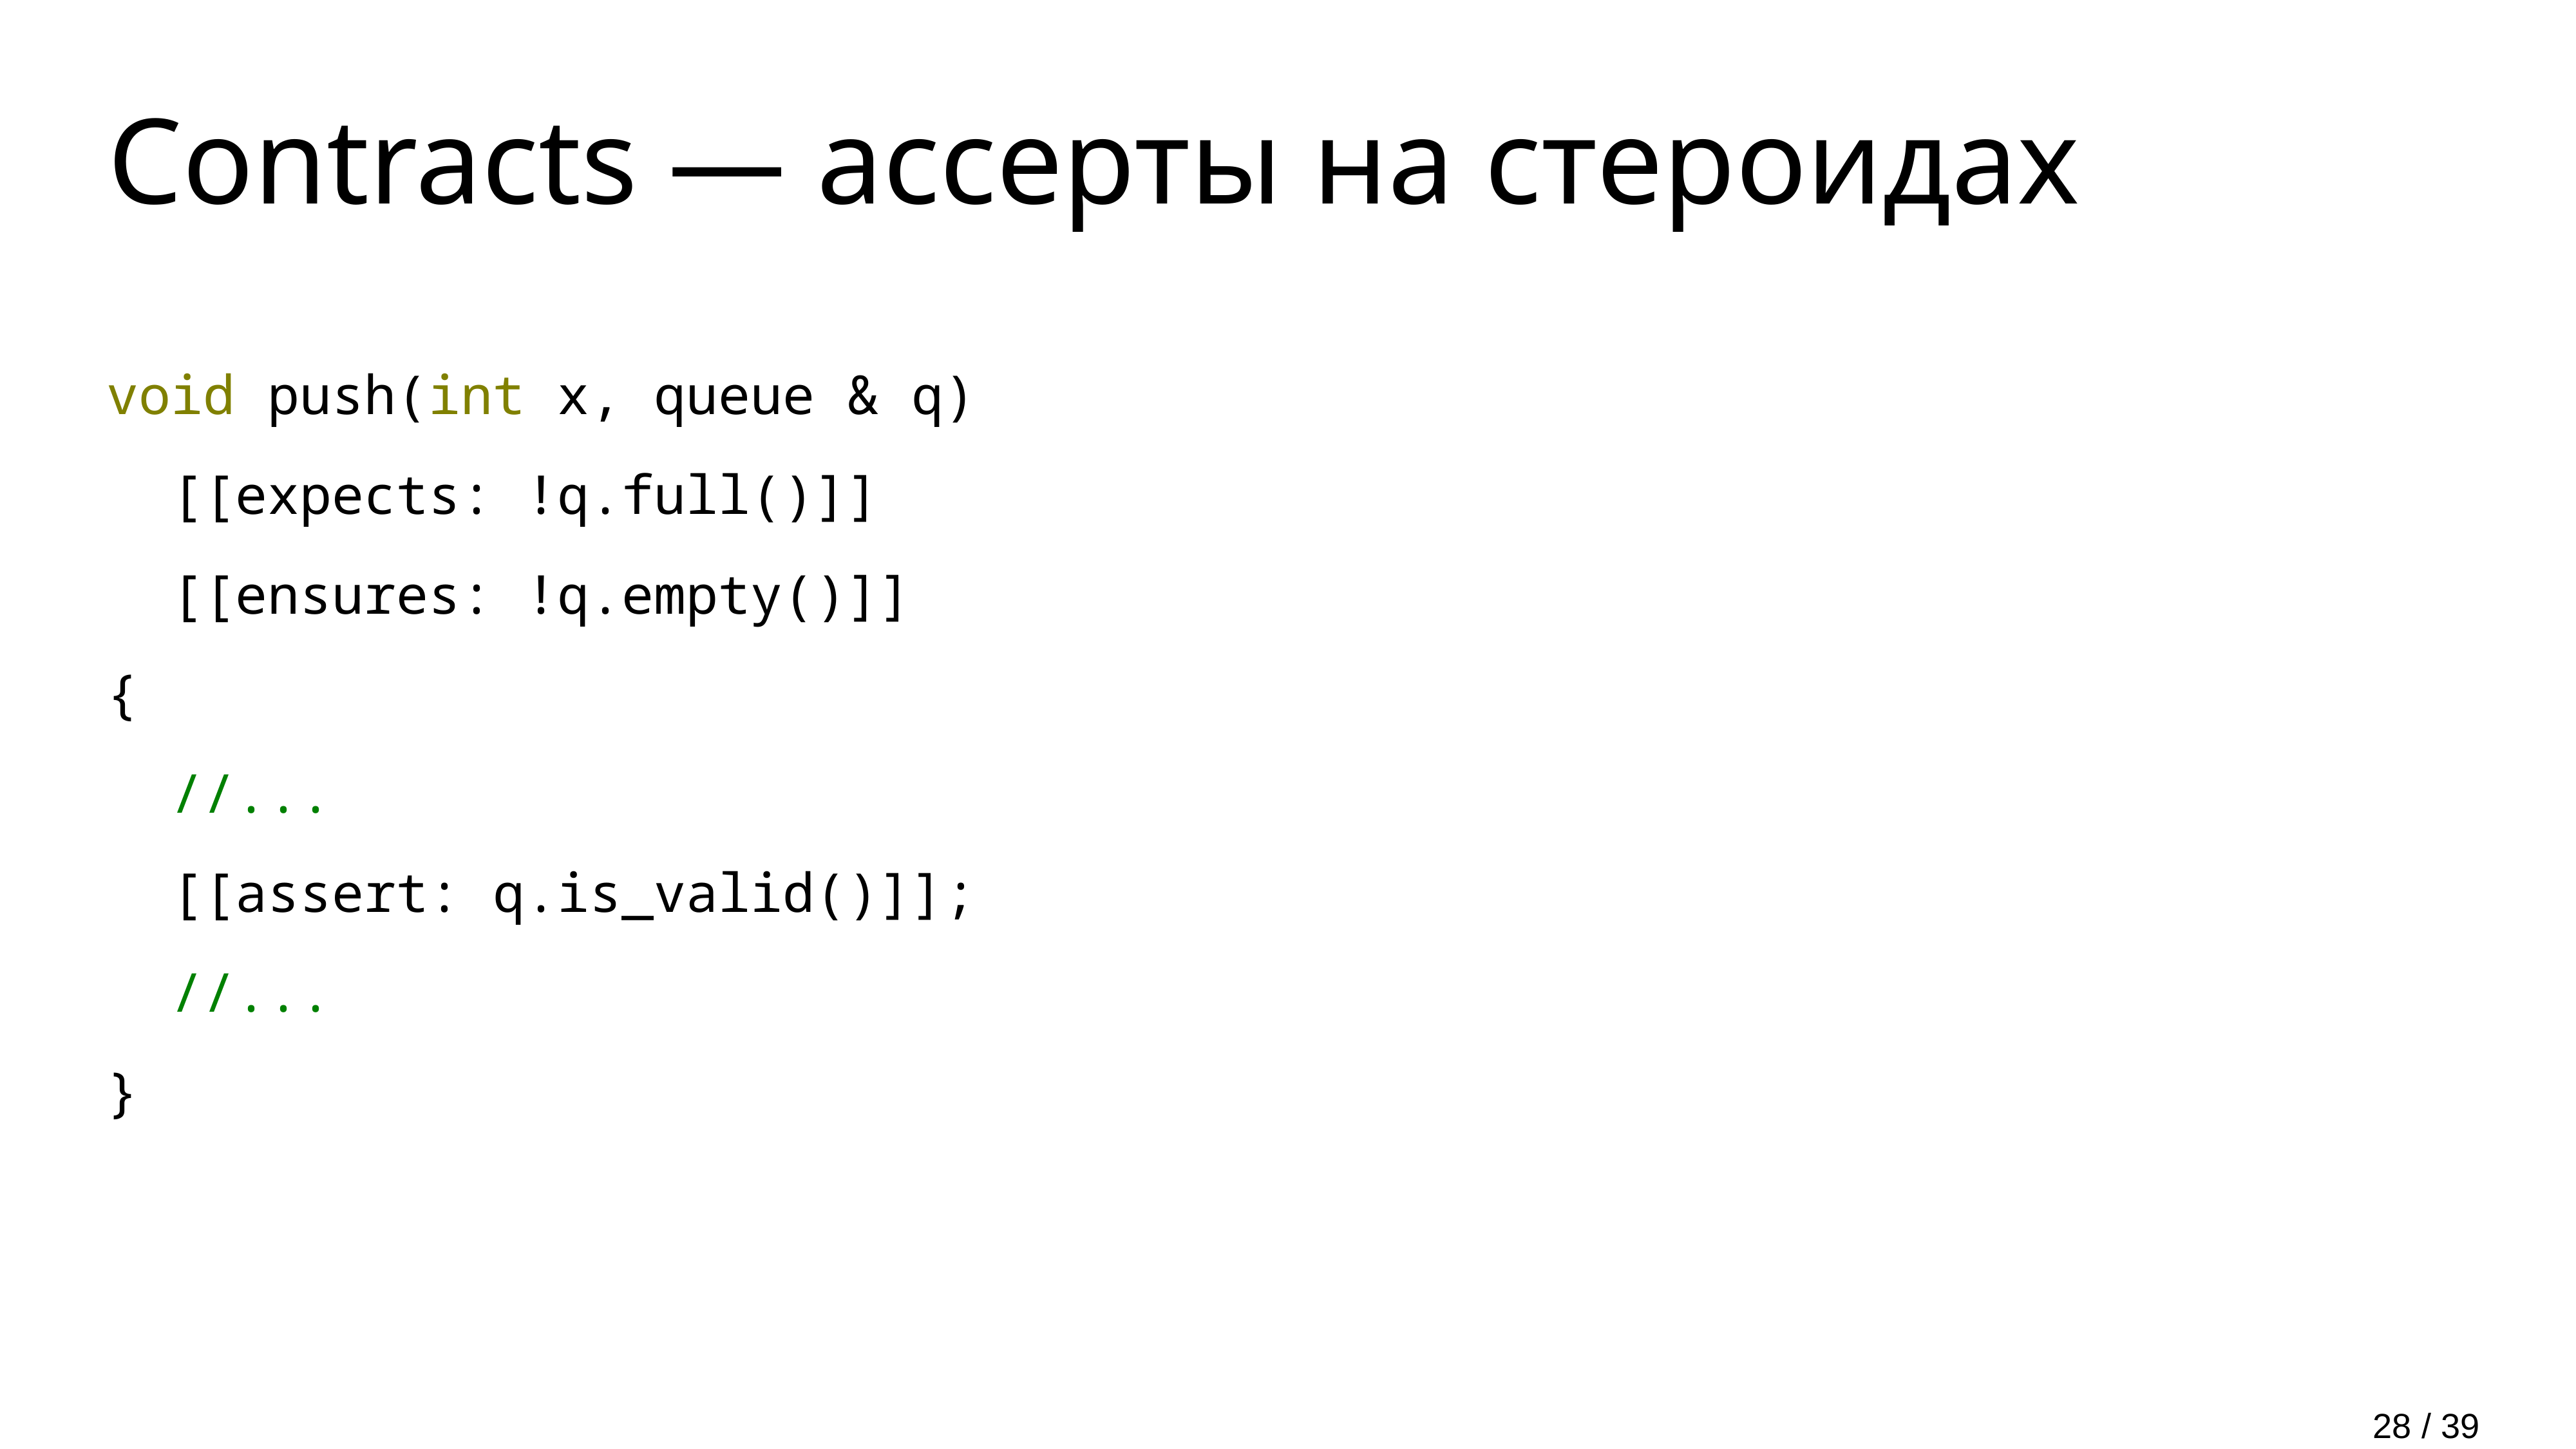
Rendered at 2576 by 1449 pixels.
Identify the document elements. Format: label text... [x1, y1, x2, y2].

list void push(int x, queue & q) [[expects: !q.full()]] [[ensures: !q.empty()]] { //... [[assert: q.is_valid()]]; //... } [0, 295, 2576, 1449]
text_box <number> / 39 [2363, 1402, 2576, 1449]
title Contracts — ассерты на стероидах [108, 80, 2468, 242]
